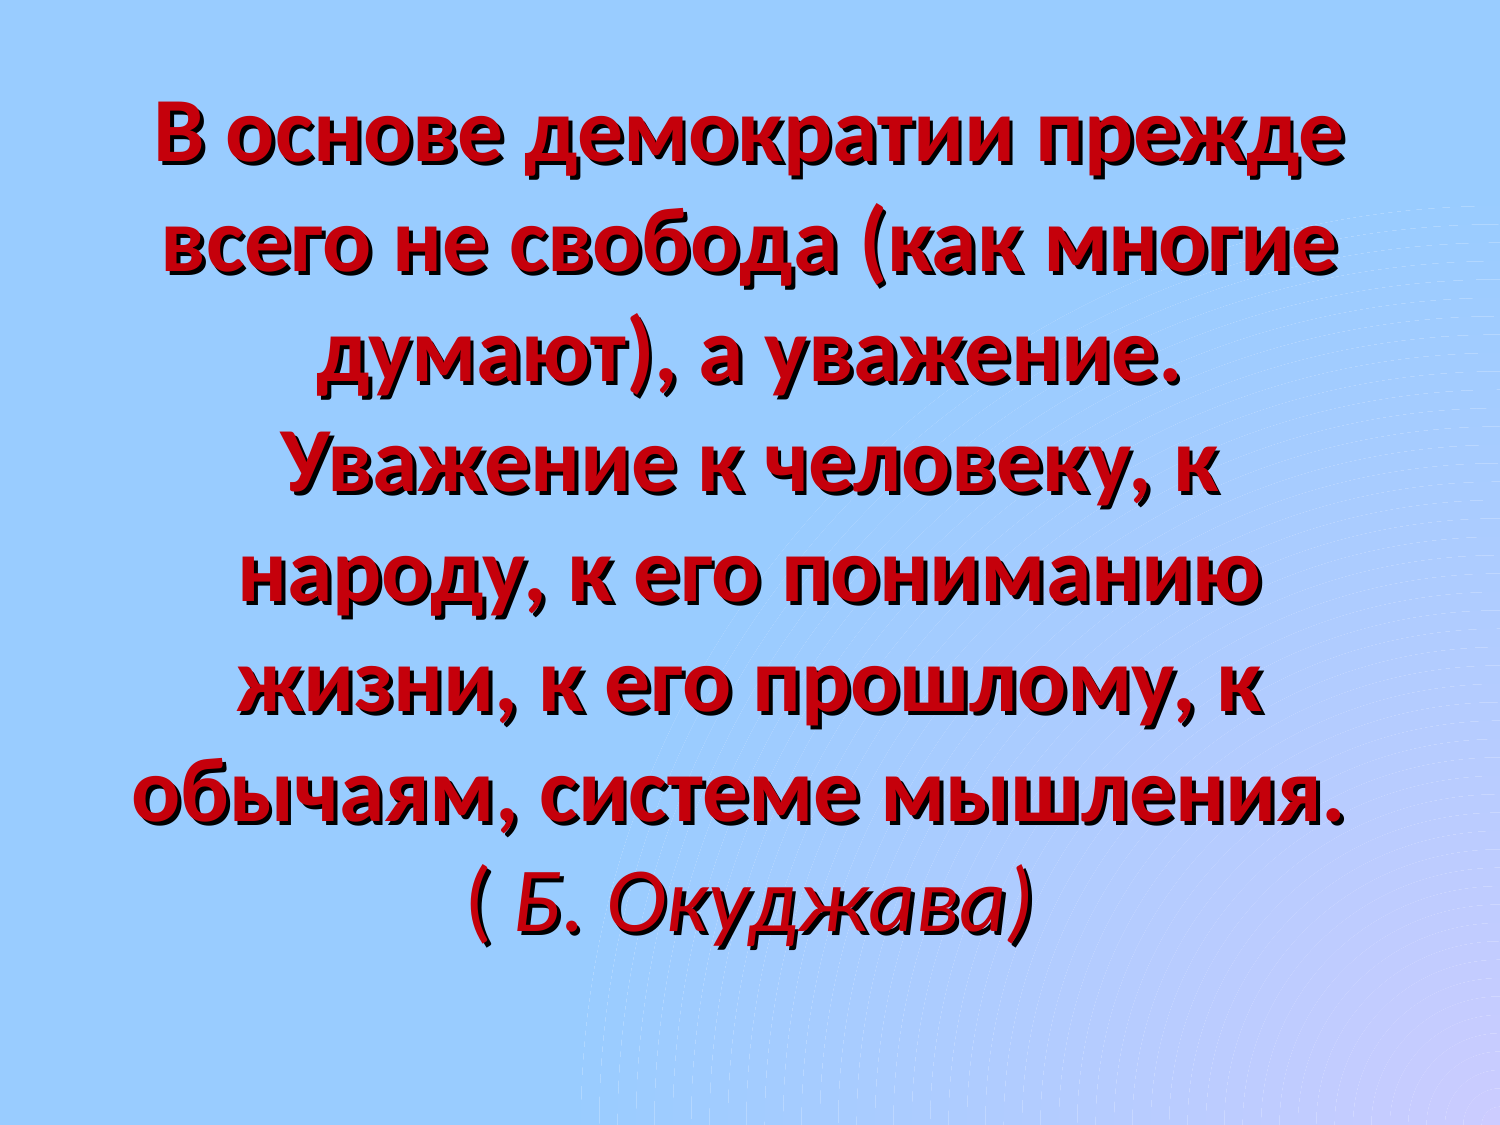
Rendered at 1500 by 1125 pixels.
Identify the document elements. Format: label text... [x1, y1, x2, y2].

title В основе демократии прежде всего не свобода (как многие думают), а уважение. Уважение к человеку, к народу, к его пониманию жизни, к его прошлому, к обычаям, системе мышления. ( Б. Окуджава) [112, 62, 1388, 938]
